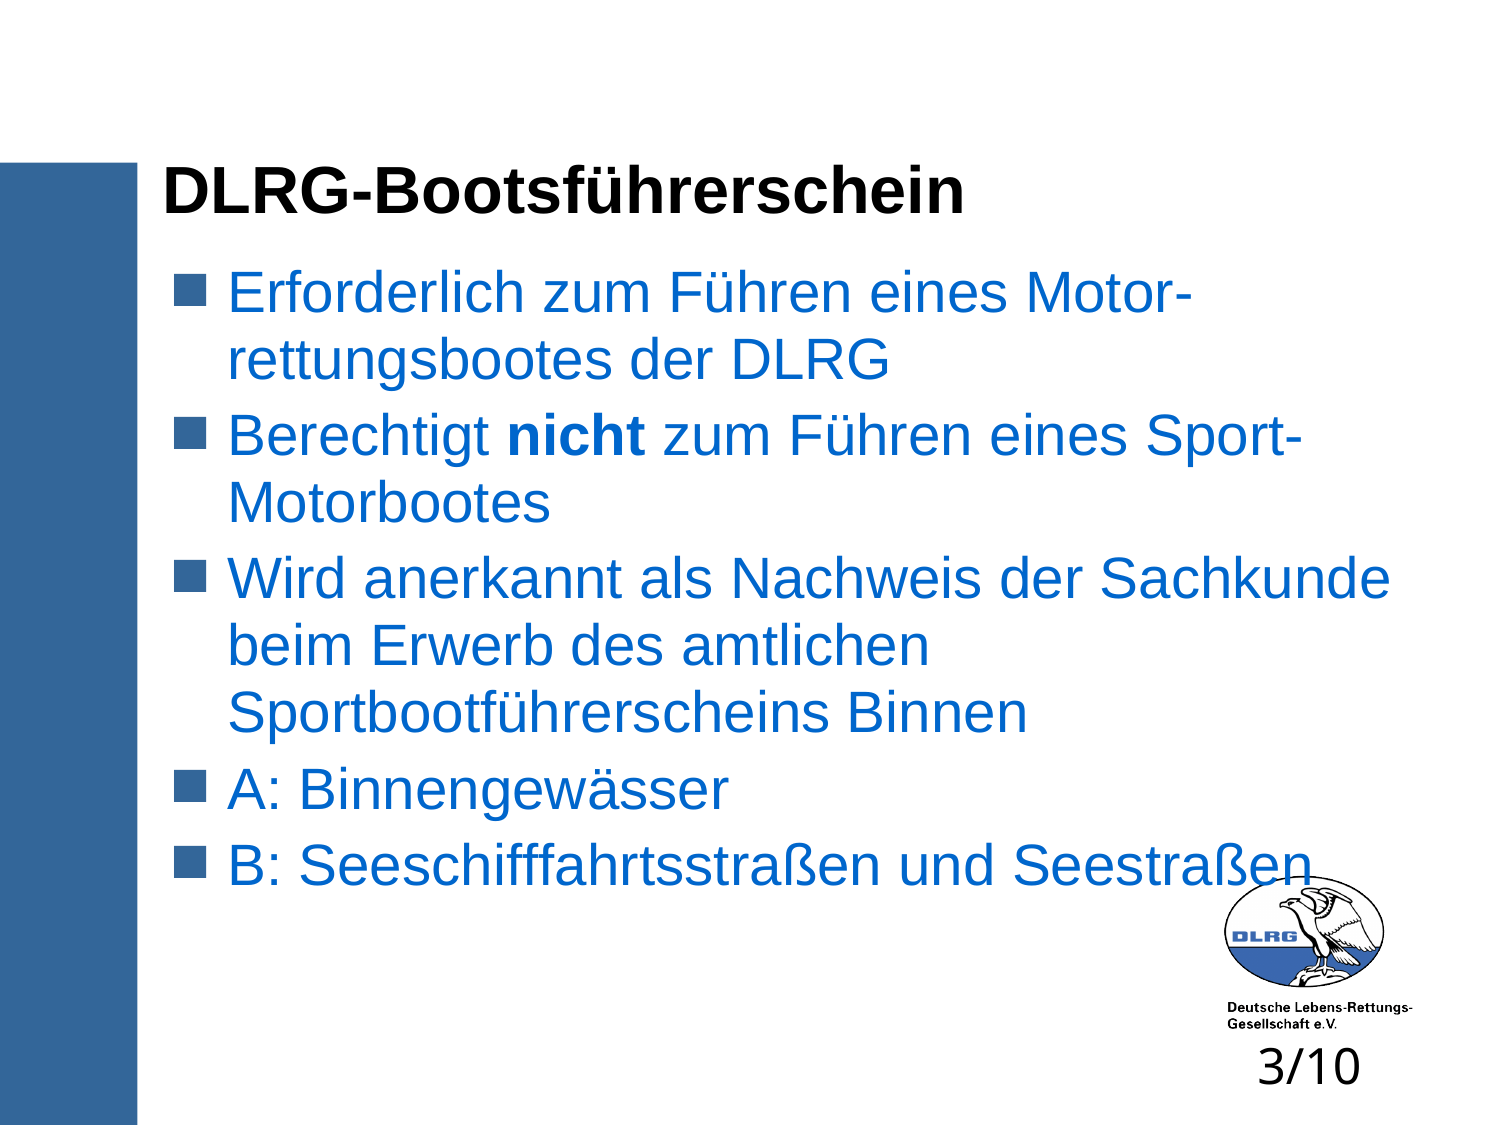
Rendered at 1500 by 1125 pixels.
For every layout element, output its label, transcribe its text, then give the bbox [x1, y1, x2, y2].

list Erforderlich zum Führen eines Motor-rettungsbootes der DLRG Berechtigt nicht zum Führen eines Sport-Motorbootes Wird anerkannt als Nachweis der Sachkunde beim Erwerb des amtlichen Sportbootführerscheins Binnen A: Binnengewässer B: Seeschifffahrtsstraßen und Seestraßen [173, 257, 1419, 1100]
text_box <Nummer>/10 [1242, 1039, 1500, 1110]
text_box [680, 588, 710, 659]
title DLRG-Bootsführerschein [162, 98, 1435, 284]
